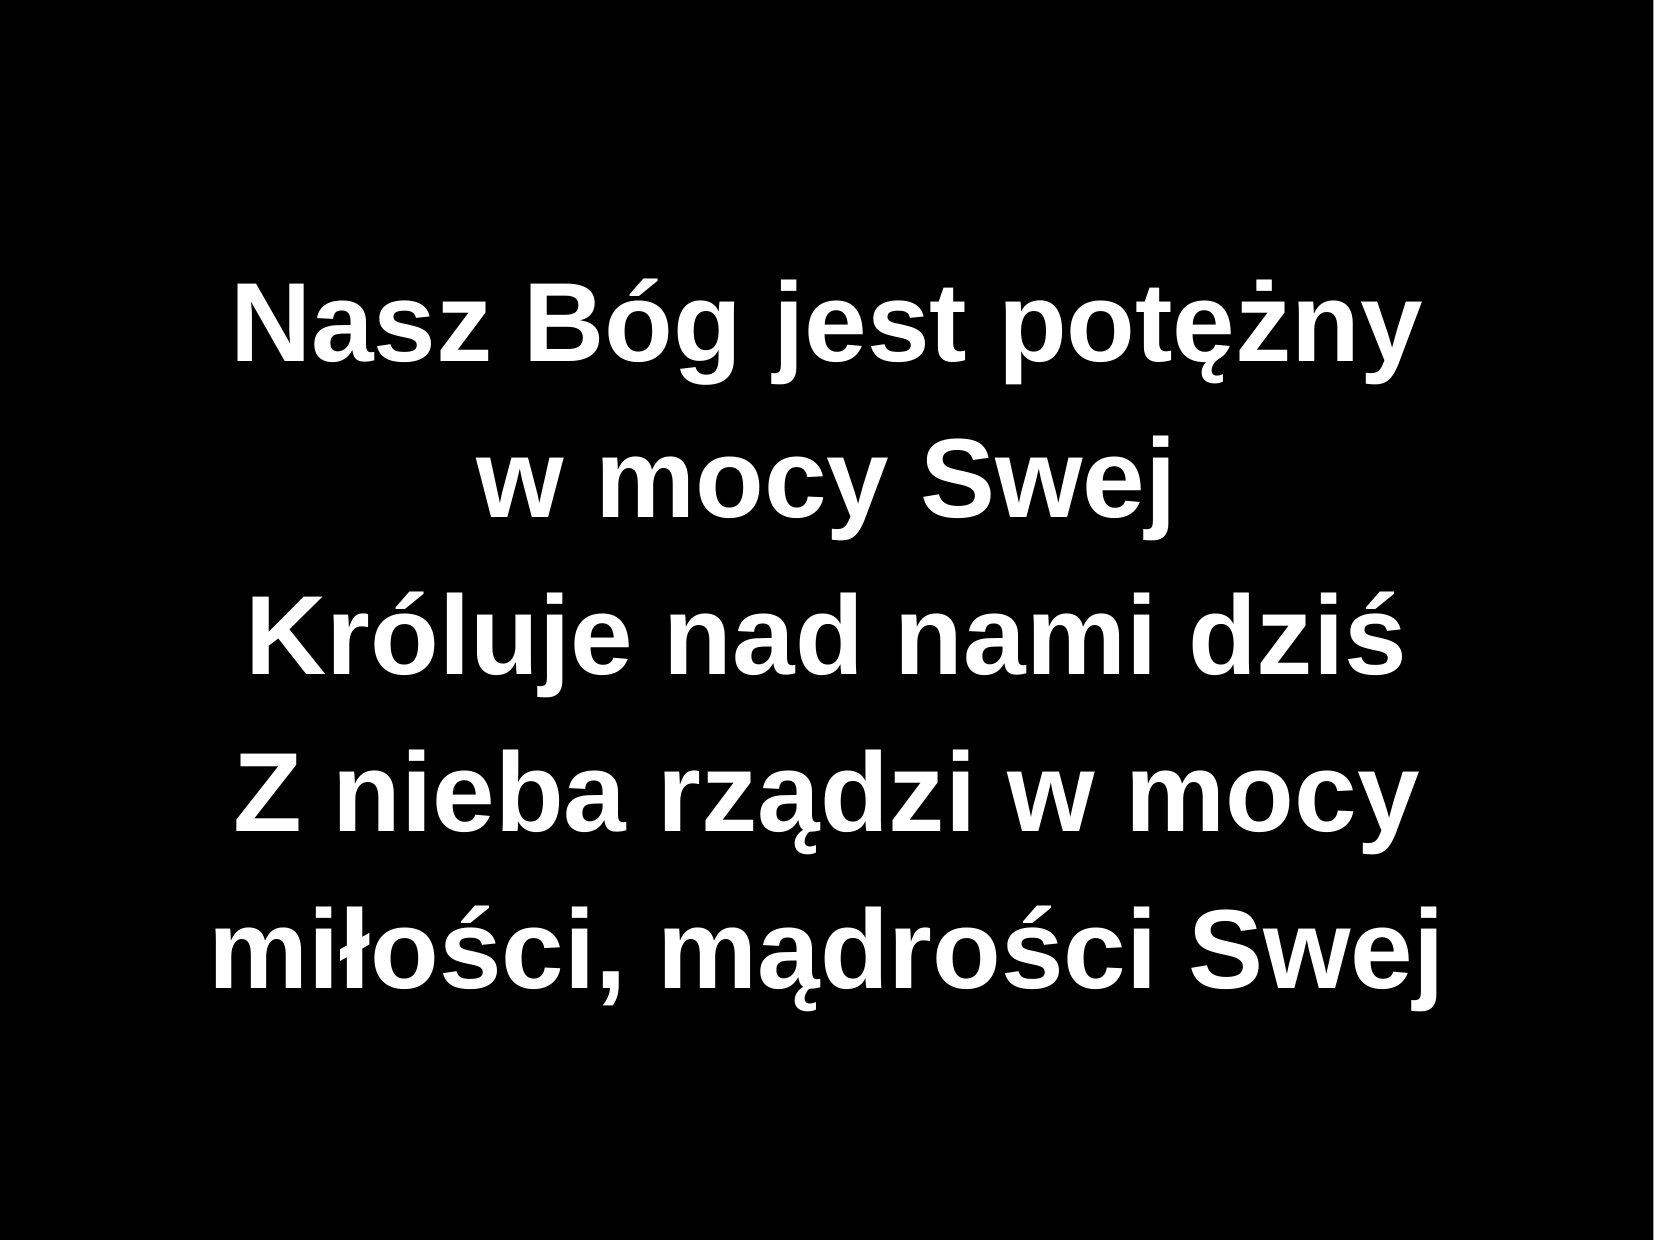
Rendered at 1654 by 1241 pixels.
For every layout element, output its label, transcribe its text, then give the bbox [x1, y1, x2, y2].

subtitle Nasz Bóg jest potężny w mocy Swej Króluje nad nami dziś Z nieba rządzi w mocy miłości, mądrości Swej [0, 0, 1654, 1241]
